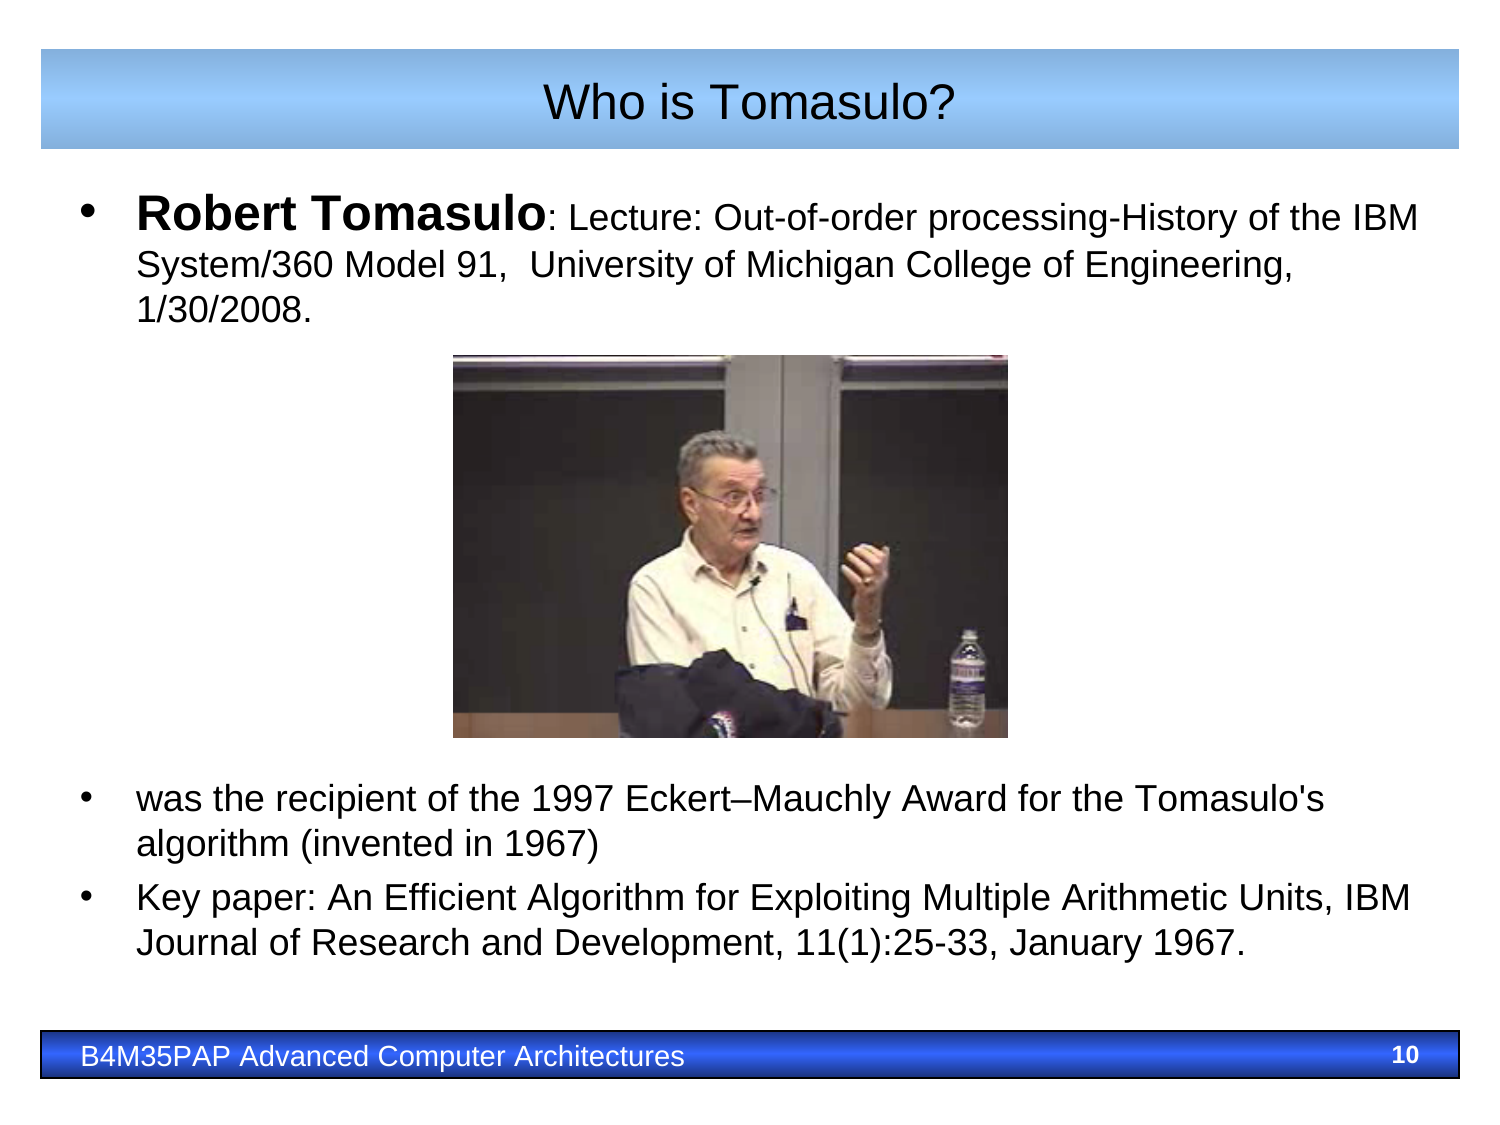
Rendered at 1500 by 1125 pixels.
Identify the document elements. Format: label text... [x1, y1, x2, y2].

title Who is Tomasulo? [41, 49, 1459, 149]
list Robert Tomasulo: Lecture: Out-of-order processing-History of the IBM System/360 Model 91, University of Michigan College of Engineering, 1/30/2008. was the recipient of the 1997 Eckert–Mauchly Award for the Tomasulo's algorithm (invented in 1967) Key paper: An Efficient Algorithm for Exploiting Multiple Arithmetic Units, IBM Journal of Research and Development, 11(1):25-33, January 1967. [64, 172, 1436, 1000]
picture [453, 355, 1008, 738]
